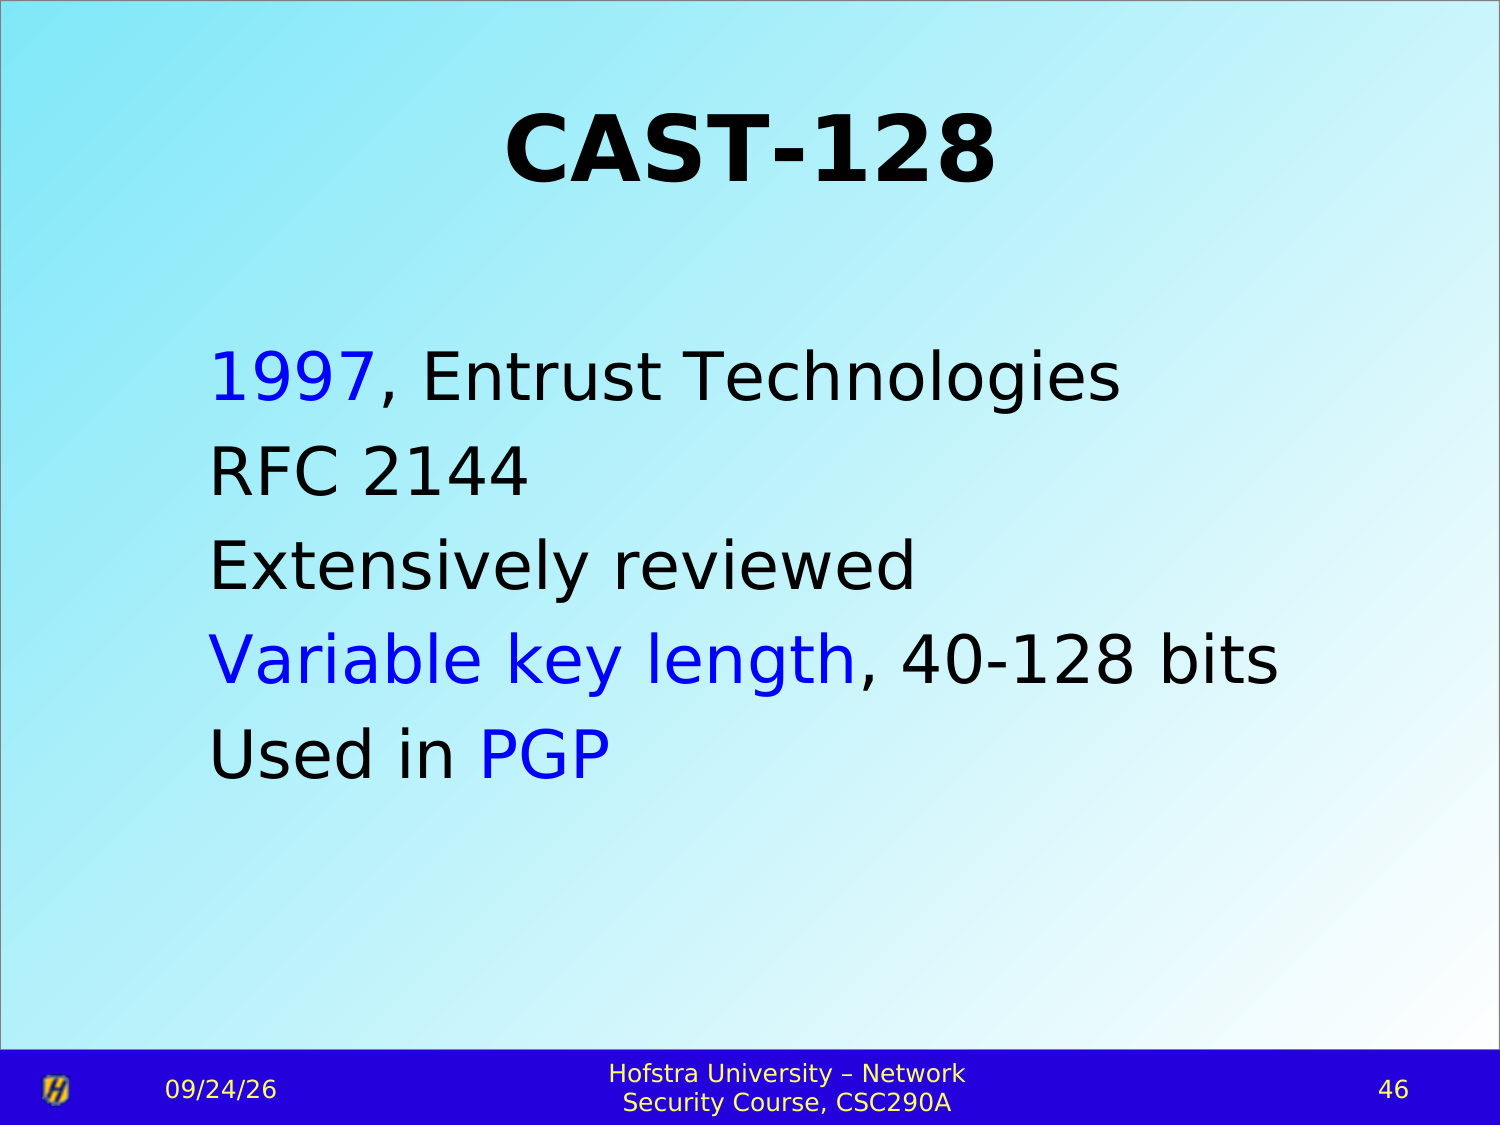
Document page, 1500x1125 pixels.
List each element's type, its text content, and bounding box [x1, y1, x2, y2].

picture [37, 1072, 76, 1110]
title CAST-128 [112, 88, 1391, 212]
list 1997, Entrust Technologies RFC 2144 Extensively reviewed Variable key length, 40-128 bits Used in PGP [193, 331, 1469, 1007]
